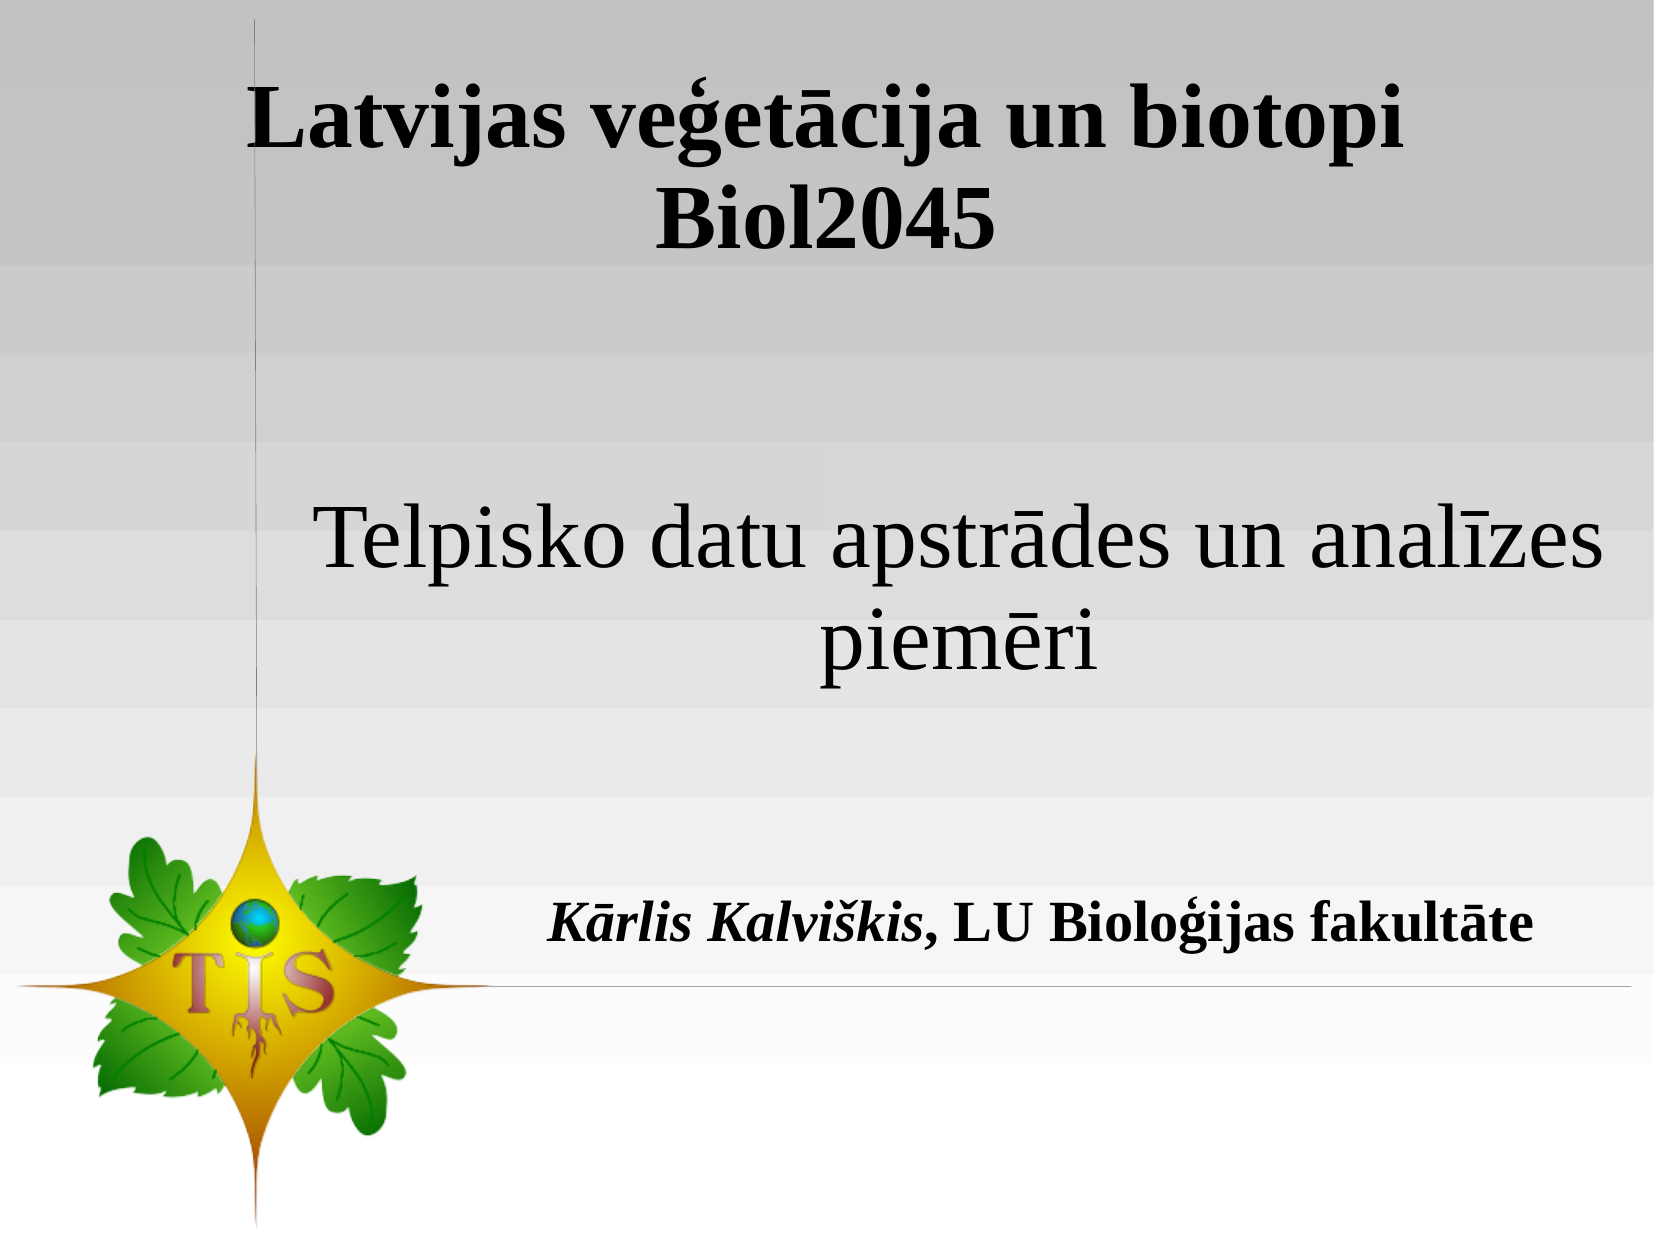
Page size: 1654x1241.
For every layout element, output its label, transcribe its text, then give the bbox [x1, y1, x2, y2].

title Telpisko datu apstrādes un analīzes piemēri [295, 314, 1625, 861]
picture [0, 0, 1654, 1241]
